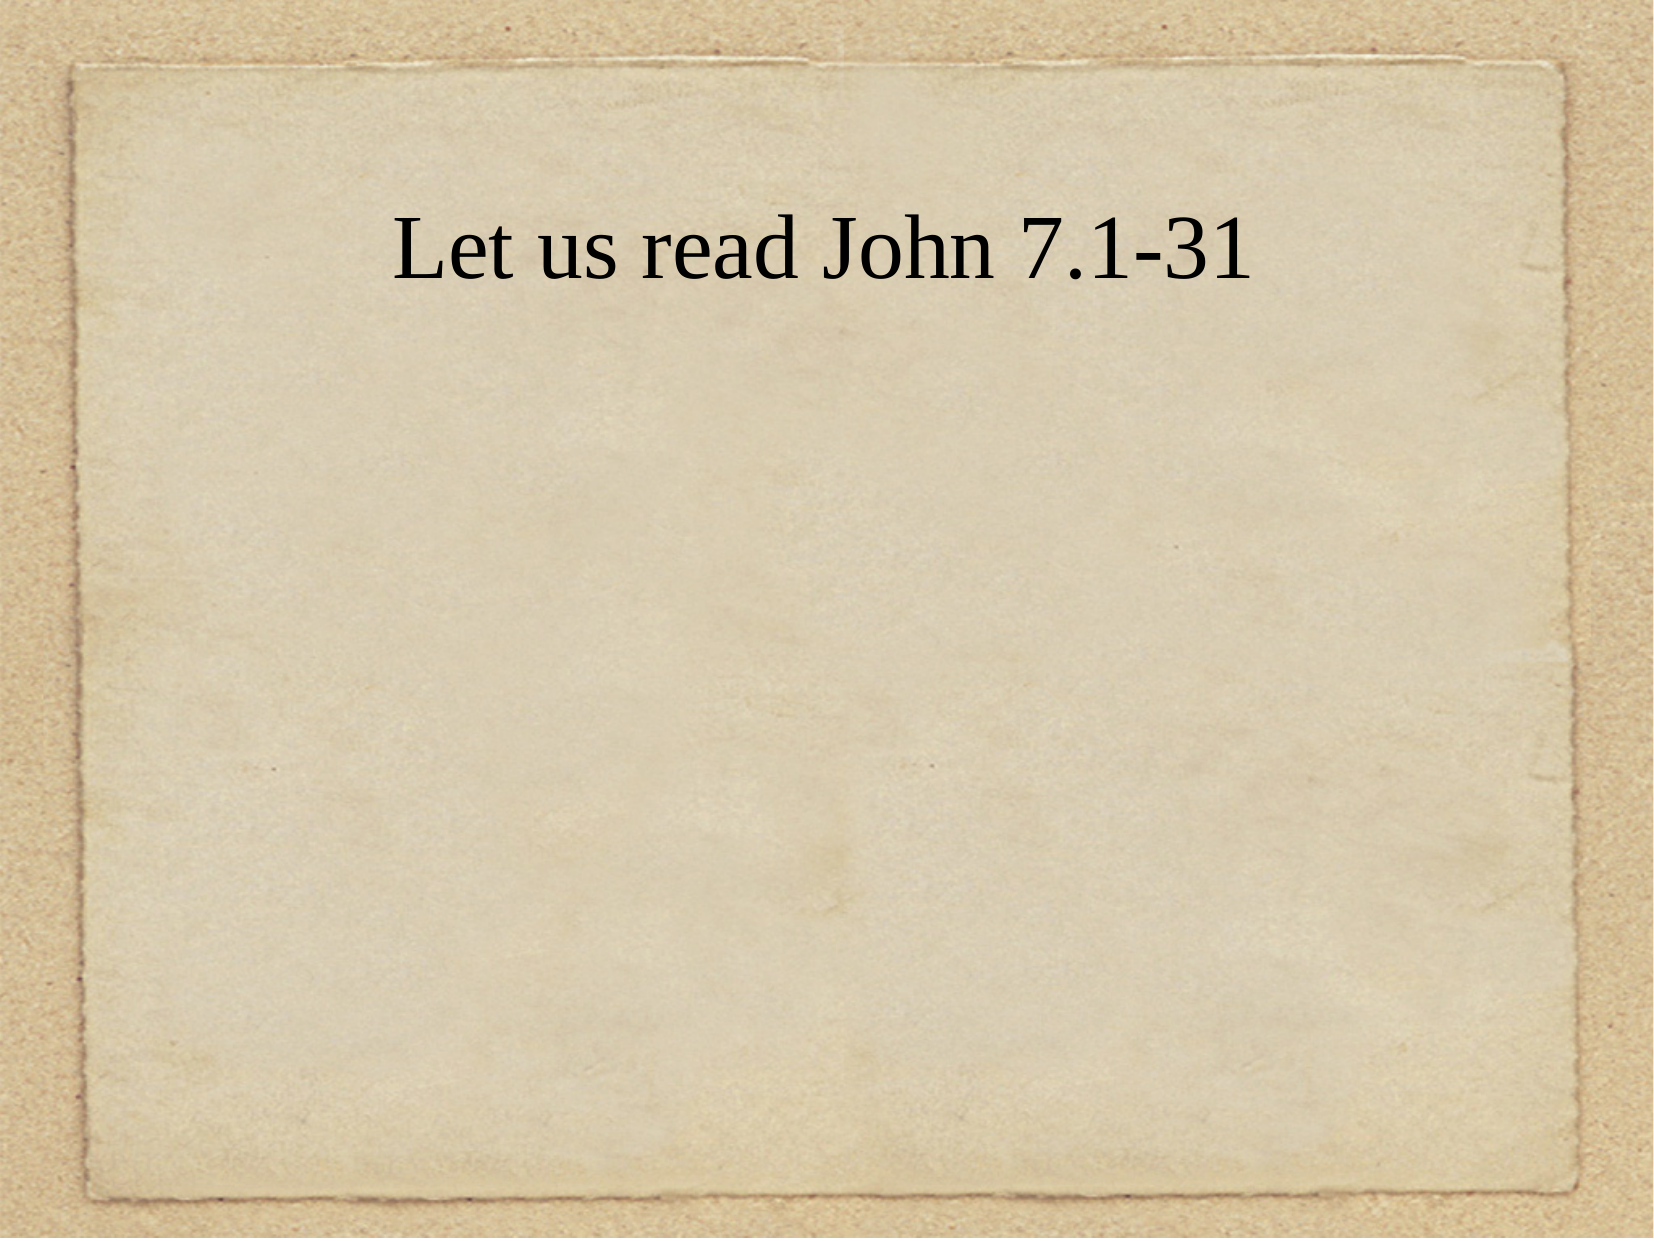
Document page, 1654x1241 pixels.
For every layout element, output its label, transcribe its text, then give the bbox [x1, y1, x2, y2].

text_box Let us read John 7.1-31 [75, 37, 1576, 1163]
picture [0, 0, 1654, 1238]
